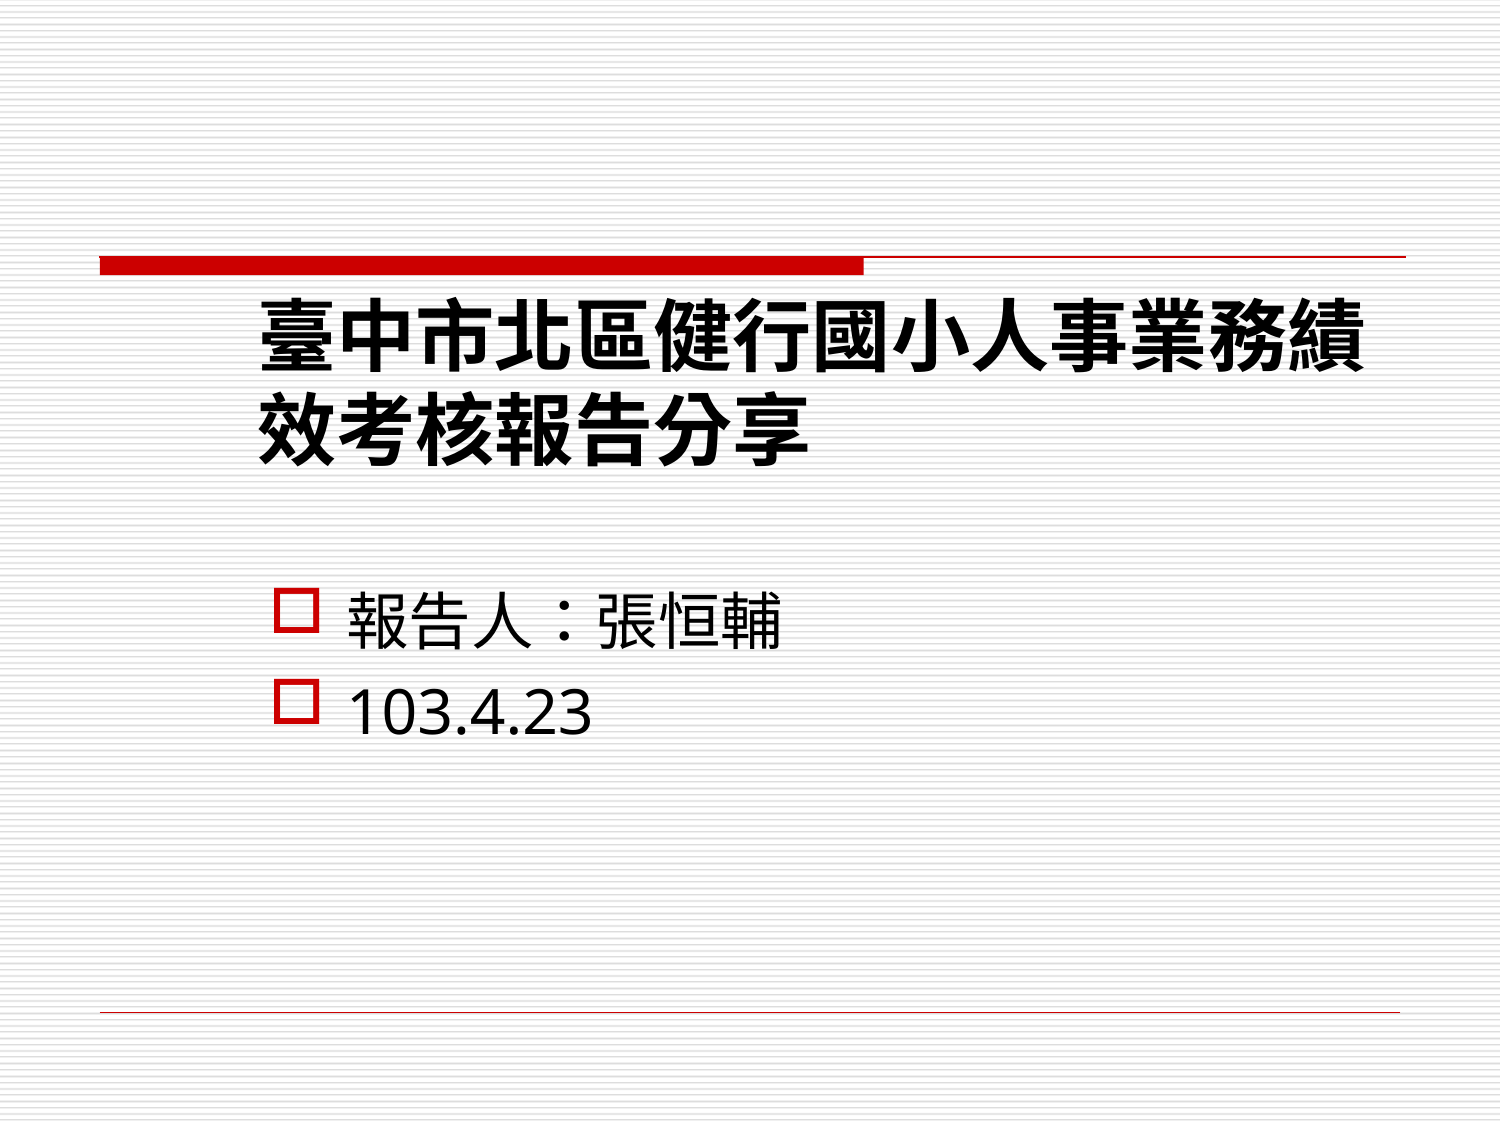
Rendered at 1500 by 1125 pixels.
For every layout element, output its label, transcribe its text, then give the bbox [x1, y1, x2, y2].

title 臺中市北區健行國小人事業務績效考核報告分享 [242, 255, 1393, 506]
list 報告人：張恒輔 103.4.23 [253, 574, 1404, 1125]
picture [0, 0, 1500, 1125]
